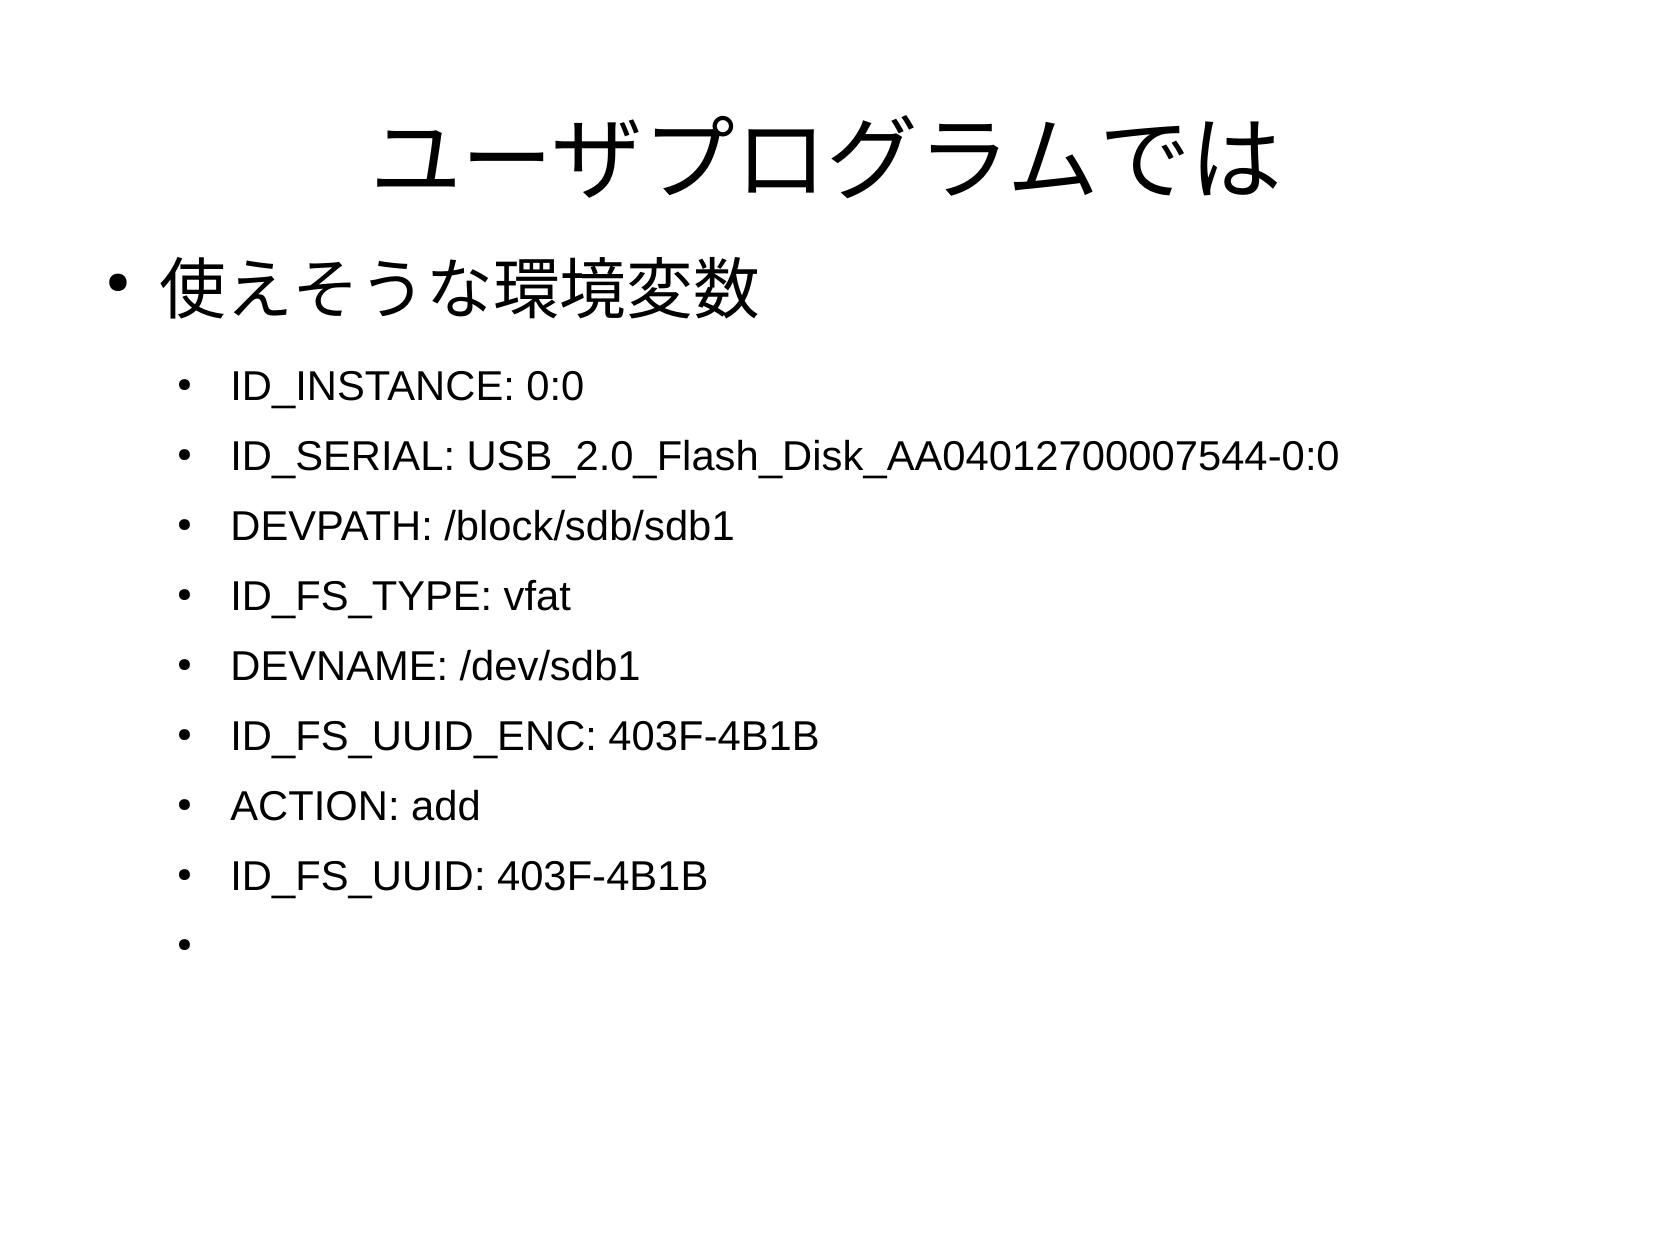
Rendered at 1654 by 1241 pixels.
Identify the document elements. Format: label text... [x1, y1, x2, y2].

title ユーザプログラムでは [82, 56, 1571, 250]
list 使えそうな環境変数 ID_INSTANCE: 0:0 ID_SERIAL: USB_2.0_Flash_Disk_AA04012700007544-0:0 DEVPATH: /block/sdb/sdb1 ID_FS_TYPE: vfat DEVNAME: /dev/sdb1 ID_FS_UUID_ENC: 403F-4B1B ACTION: add ID_FS_UUID: 403F-4B1B [88, 236, 1577, 936]
